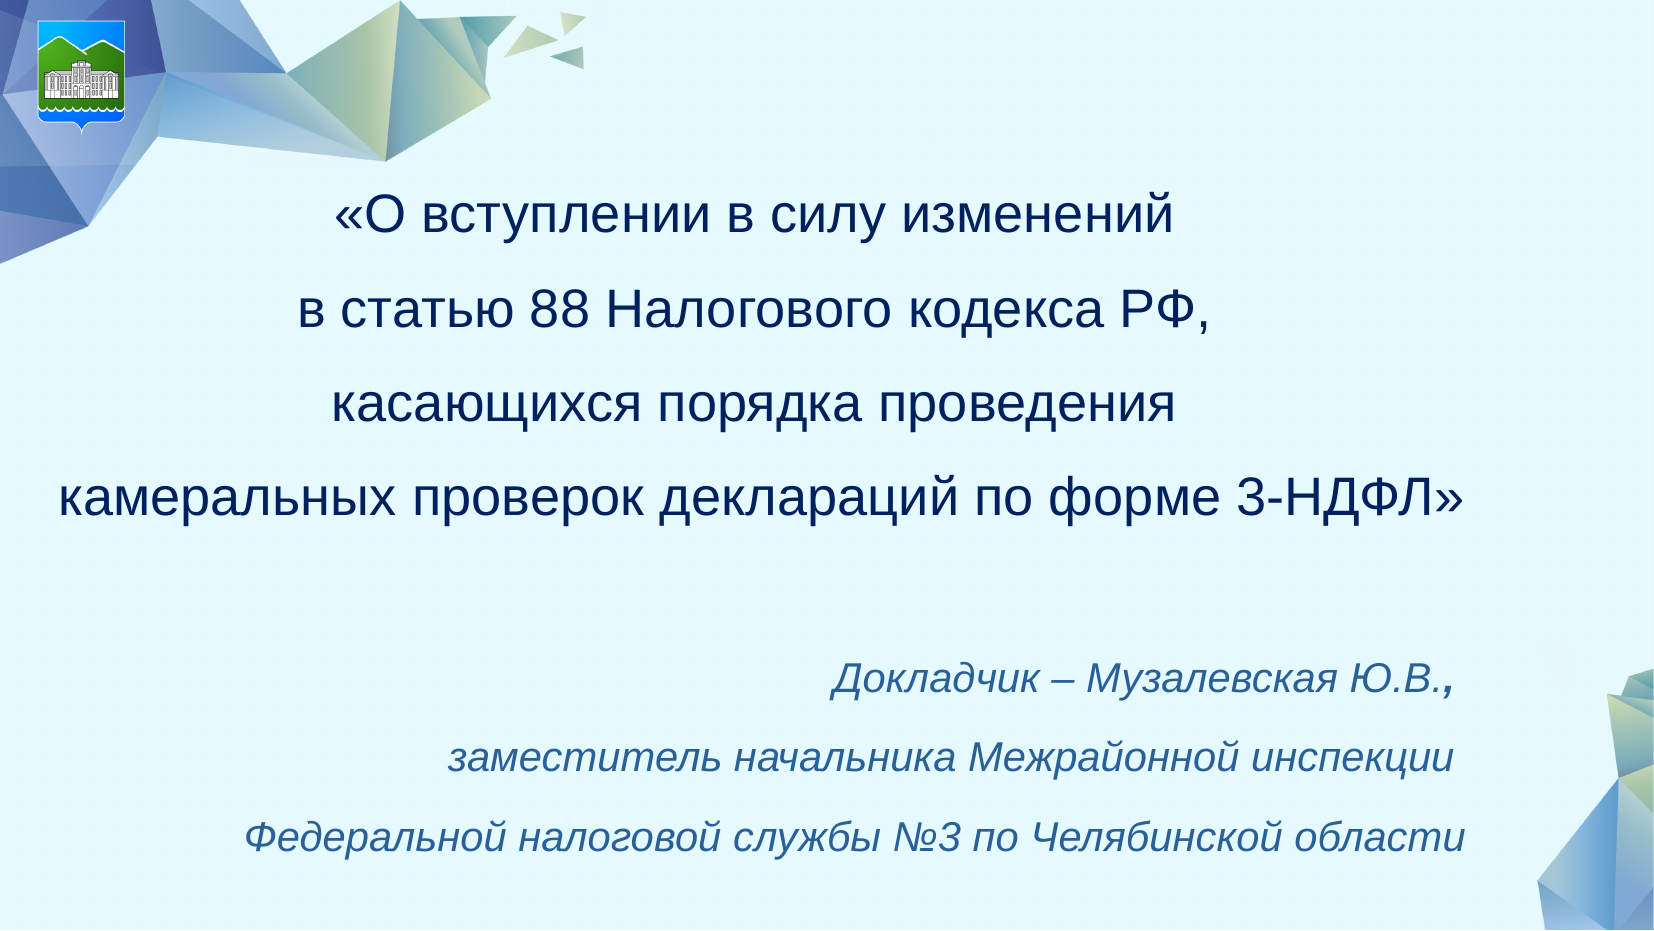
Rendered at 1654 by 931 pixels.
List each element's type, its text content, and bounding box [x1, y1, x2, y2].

subtitle «О вступлении в силу изменений в статью 88 Налогового кодекса РФ, касающихся порядка проведения камеральных проверок деклараций по форме 3-НДФЛ» Докладчик – Музалевская Ю.В., заместитель начальника Межрайонной инспекции Федеральной налоговой службы №3 по Челябинской области [58, 176, 1525, 862]
picture [0, 0, 1654, 931]
